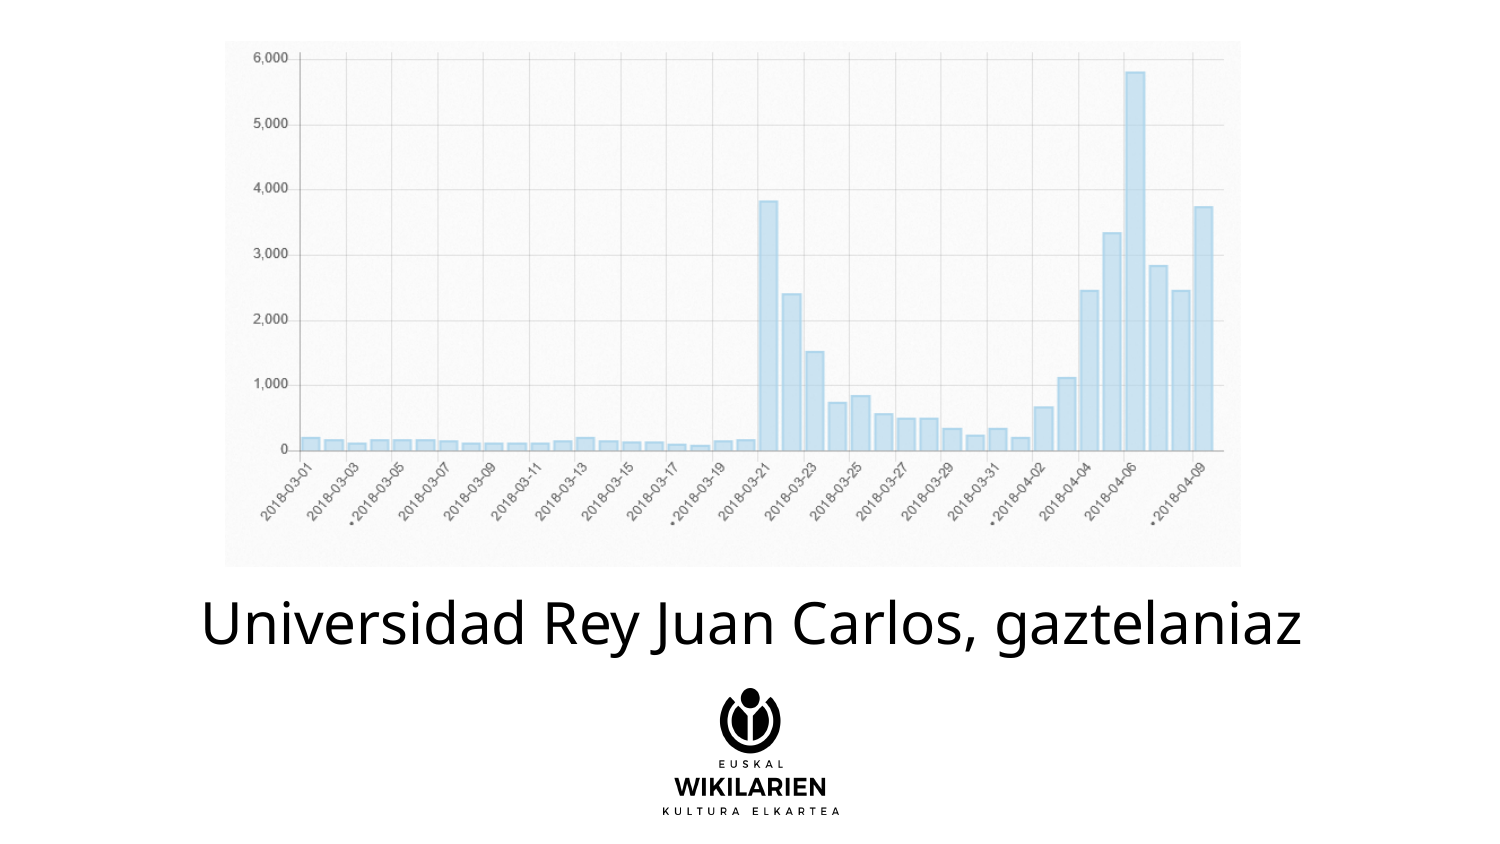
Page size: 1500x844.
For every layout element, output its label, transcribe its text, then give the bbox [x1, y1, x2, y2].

picture [225, 41, 1241, 567]
picture [663, 709, 839, 815]
subtitle Universidad Rey Juan Carlos, gaztelaniaz [118, 533, 1386, 709]
